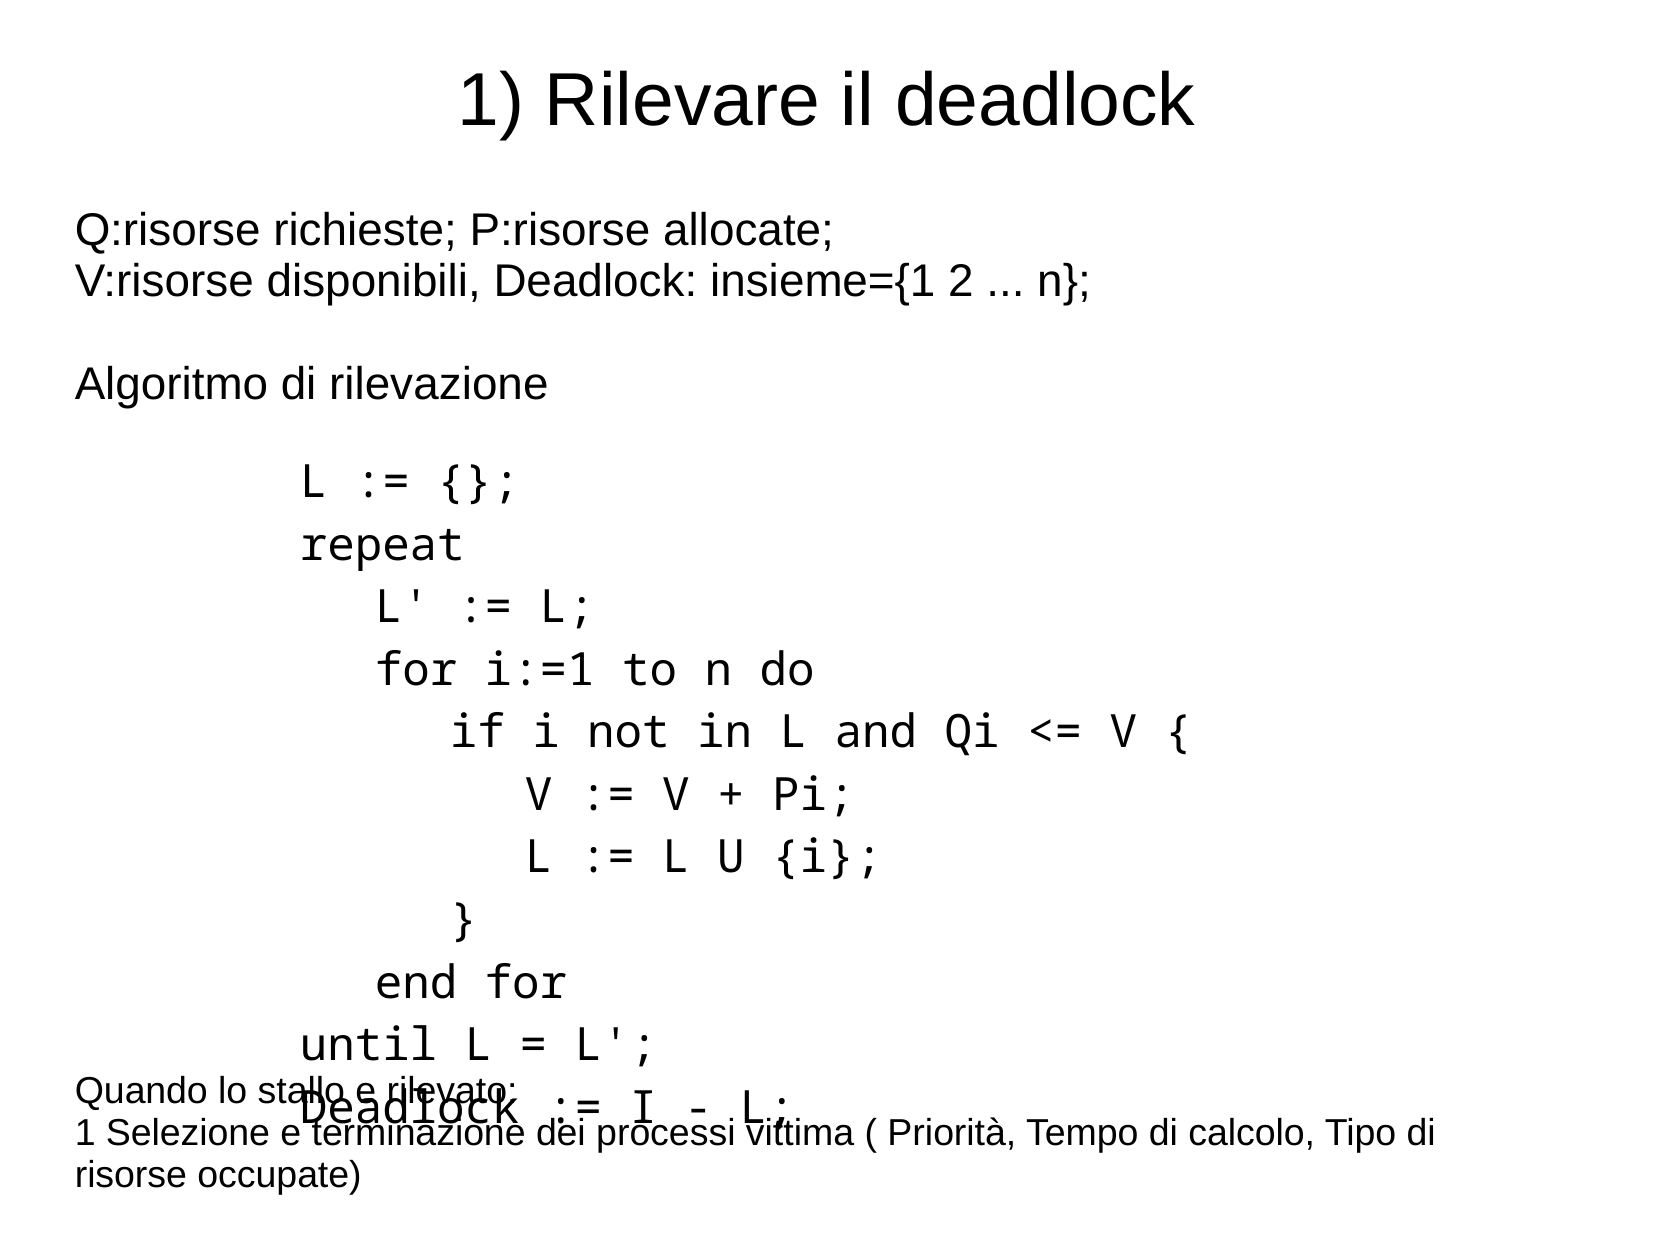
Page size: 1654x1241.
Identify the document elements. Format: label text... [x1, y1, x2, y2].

text_box Quando lo stallo e rilevato: 1 Selezione e terminazione dei processi vittima ( Priorità, Tempo di calcolo, Tipo di risorse occupate) [60, 1062, 1531, 1204]
text_box L := {}; repeat L' := L; for i:=1 to n do if i not in L and Qi <= V { V := V + Pi; L := L U {i}; } end for until L = L'; Deadlock := I - L; [285, 441, 1471, 1043]
title 1) Rilevare il deadlock [82, 0, 1571, 204]
text_box Q:risorse richieste; P:risorse allocate; V:risorse disponibili, Deadlock: insieme={1 2 ... n}; Algoritmo di rilevazione [60, 196, 1456, 519]
